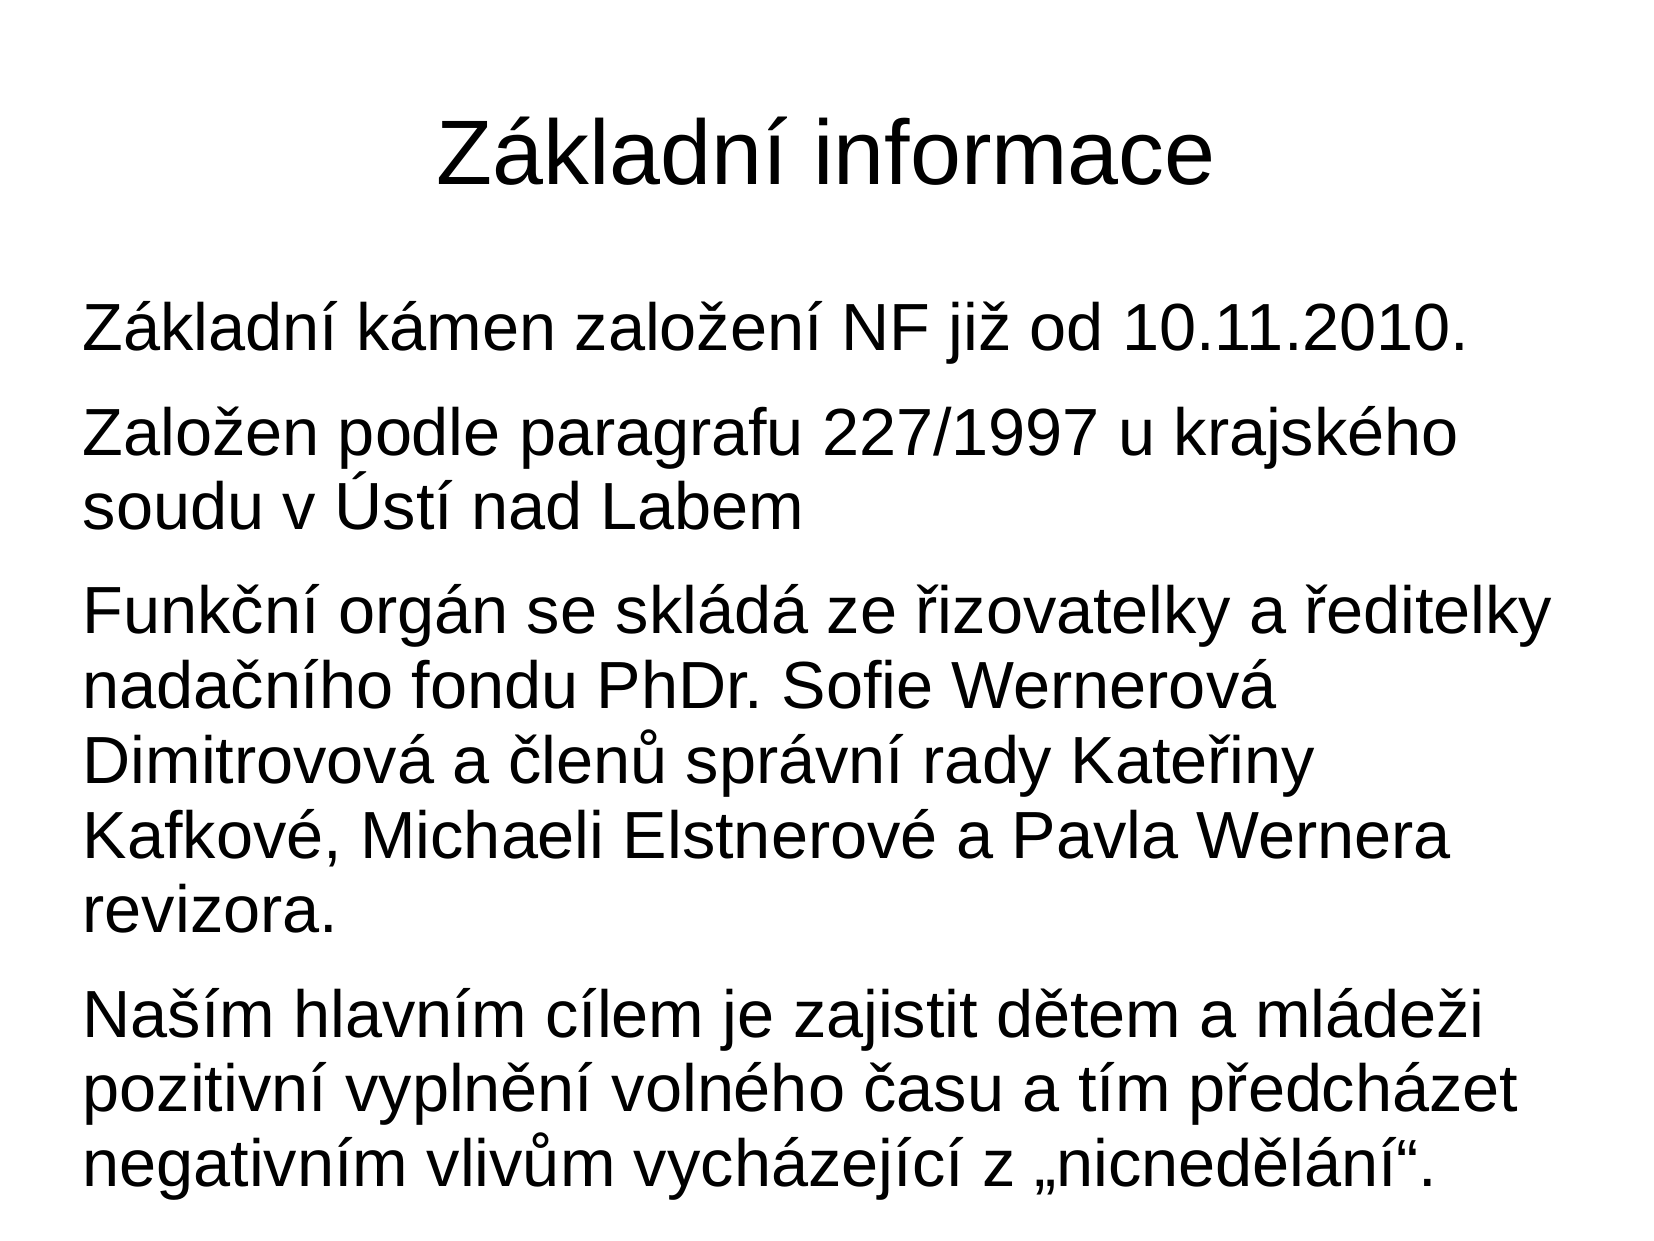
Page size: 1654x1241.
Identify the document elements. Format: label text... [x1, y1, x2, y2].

list Základní kámen založení NF již od 10.11.2010. Založen podle paragrafu 227/1997 u krajského soudu v Ústí nad Labem Funkční orgán se skládá ze řizovatelky a ředitelky nadačního fondu PhDr. Sofie Wernerová Dimitrovová a členů správní rady Kateřiny Kafkové, Michaeli Elstnerové a Pavla Wernera revizora. Naším hlavním cílem je zajistit dětem a mládeži pozitivní vyplnění volného času a tím předcházet negativním vlivům vycházející z „nicnedělání“. [82, 290, 1571, 1202]
title Základní informace [82, 49, 1571, 257]
